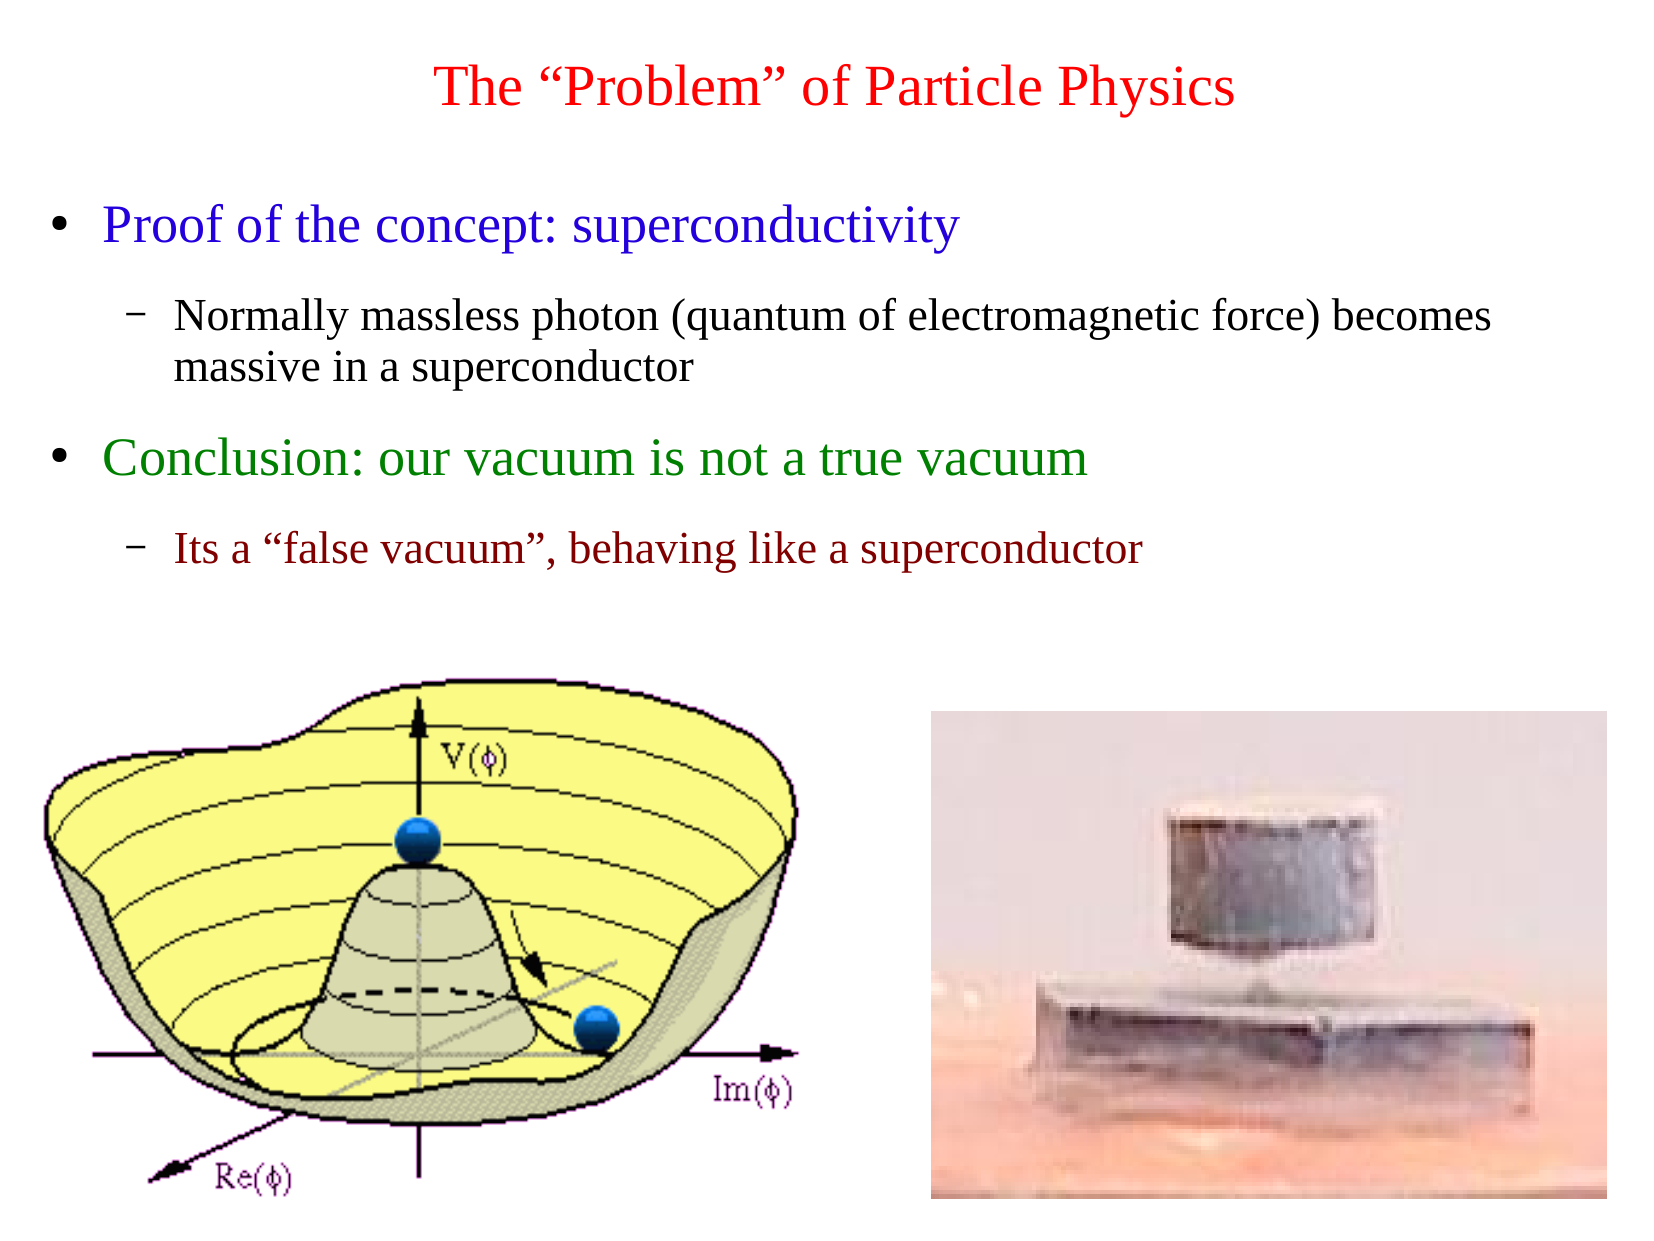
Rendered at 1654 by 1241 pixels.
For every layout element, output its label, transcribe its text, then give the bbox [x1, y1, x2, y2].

picture [931, 711, 1607, 1199]
picture [35, 669, 826, 1215]
list Proof of the concept: superconductivity Normally massless photon (quantum of electromagnetic force) becomes massive in a superconductor Conclusion: our vacuum is not a true vacuum Its a “false vacuum”, behaving like a superconductor [32, 194, 1587, 1193]
title The “Problem” of Particle Physics [128, 0, 1541, 179]
